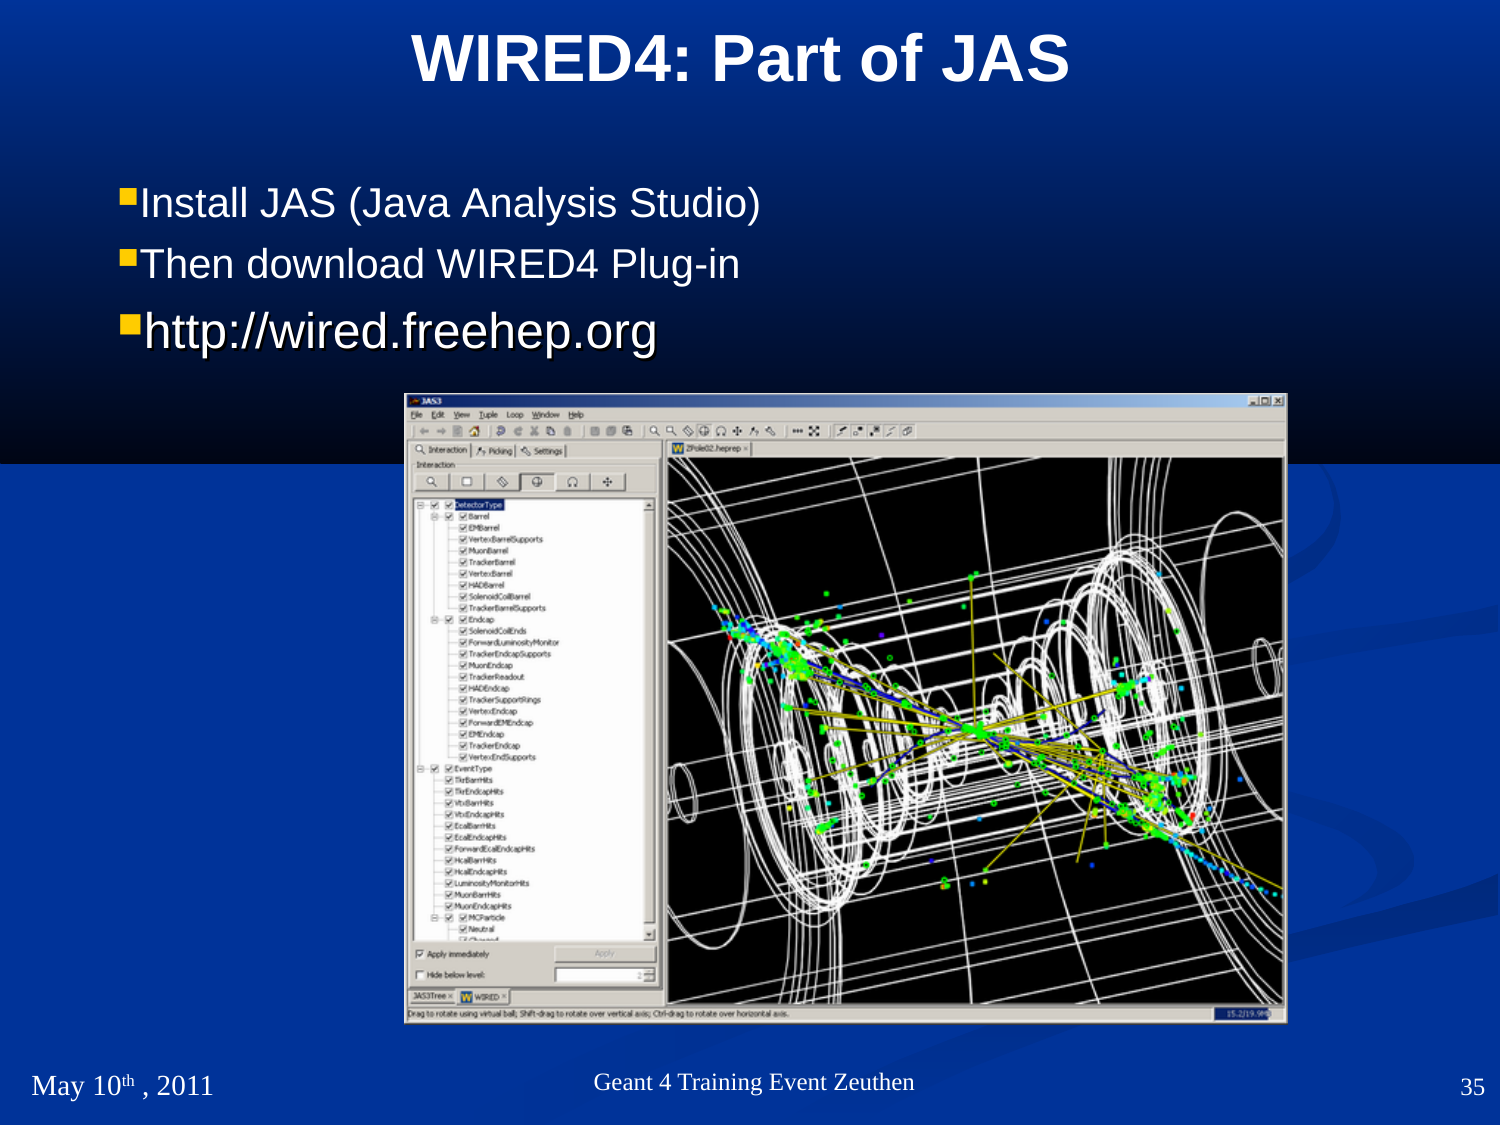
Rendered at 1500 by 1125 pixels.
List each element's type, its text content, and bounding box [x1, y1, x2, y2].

text_box Install JAS (Java Analysis Studio) Then download WIRED4 Plug-in http://wired.freehep.org [102, 168, 1414, 367]
picture [404, 393, 1288, 1026]
text_box WIRED4: Part of JAS [112, 7, 1372, 103]
